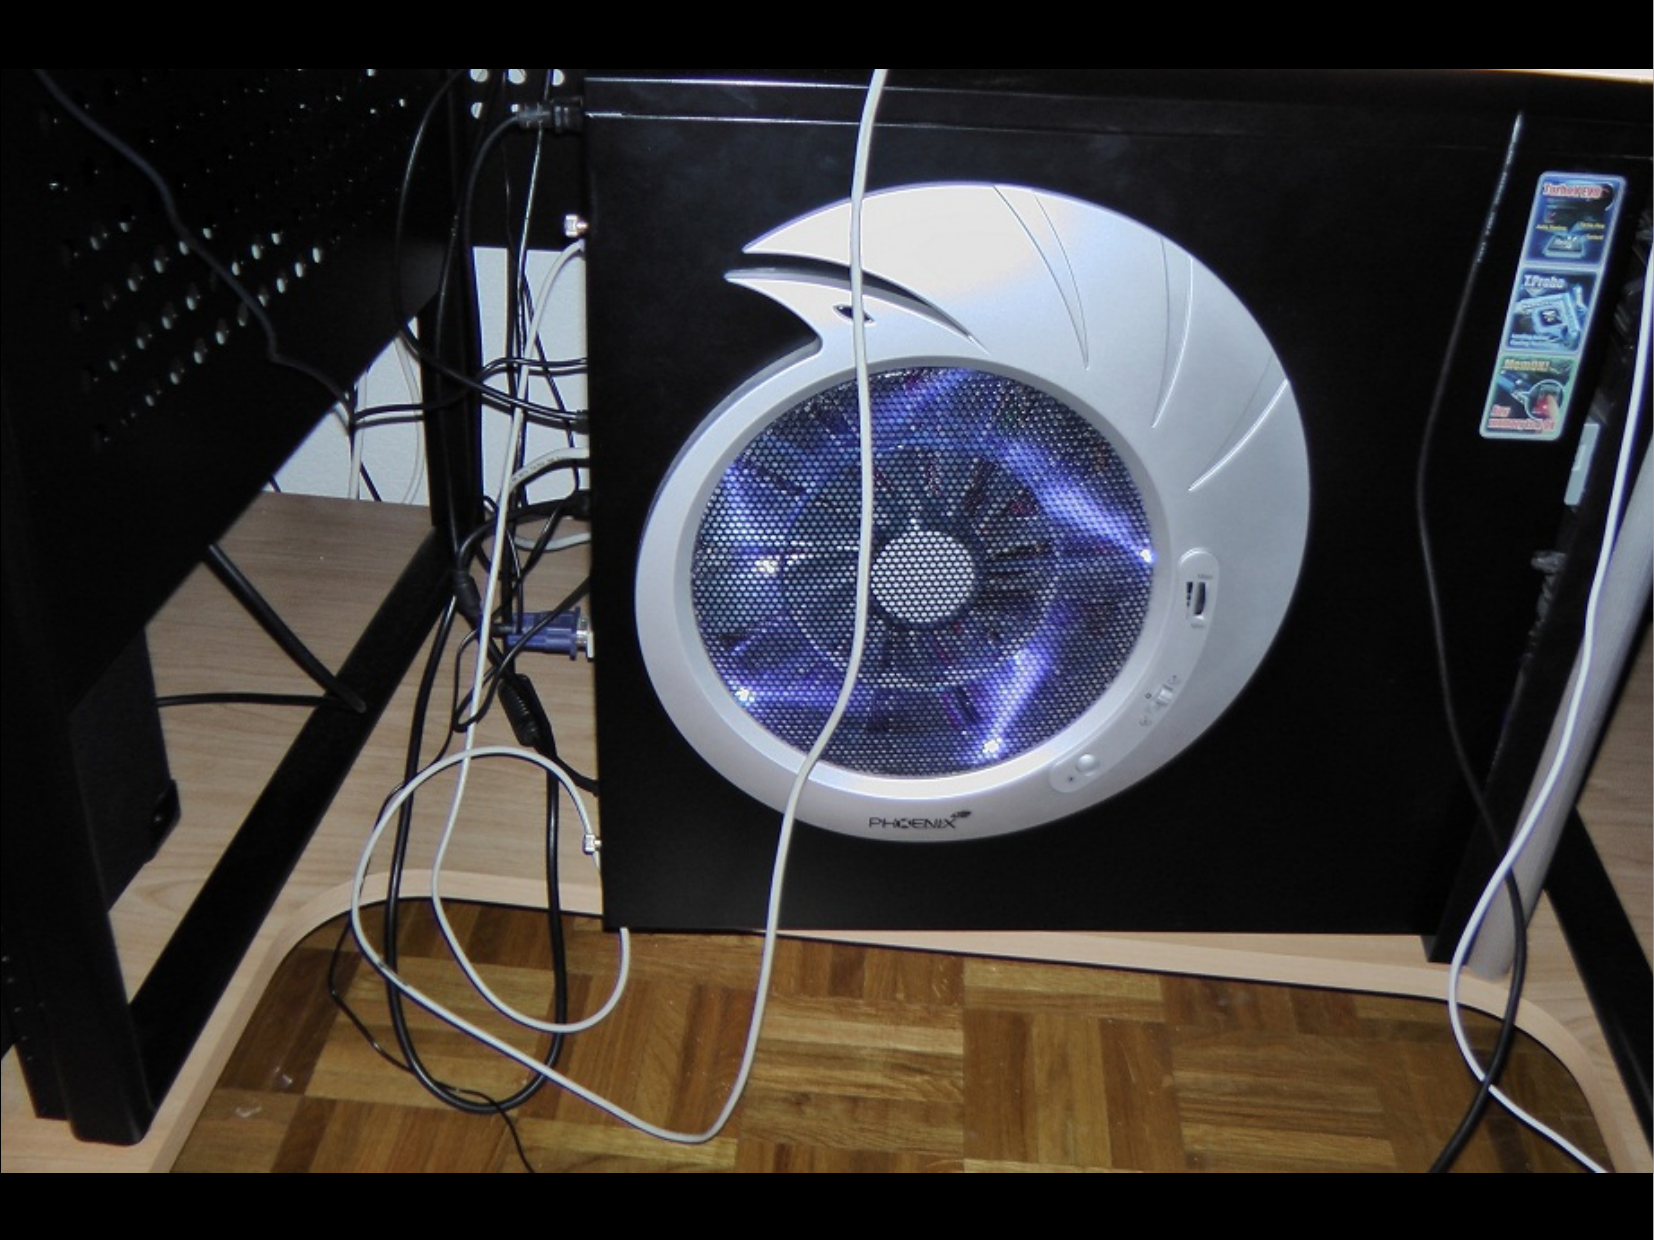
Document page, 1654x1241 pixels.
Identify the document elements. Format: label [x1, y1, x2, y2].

picture [1, 69, 1654, 1173]
